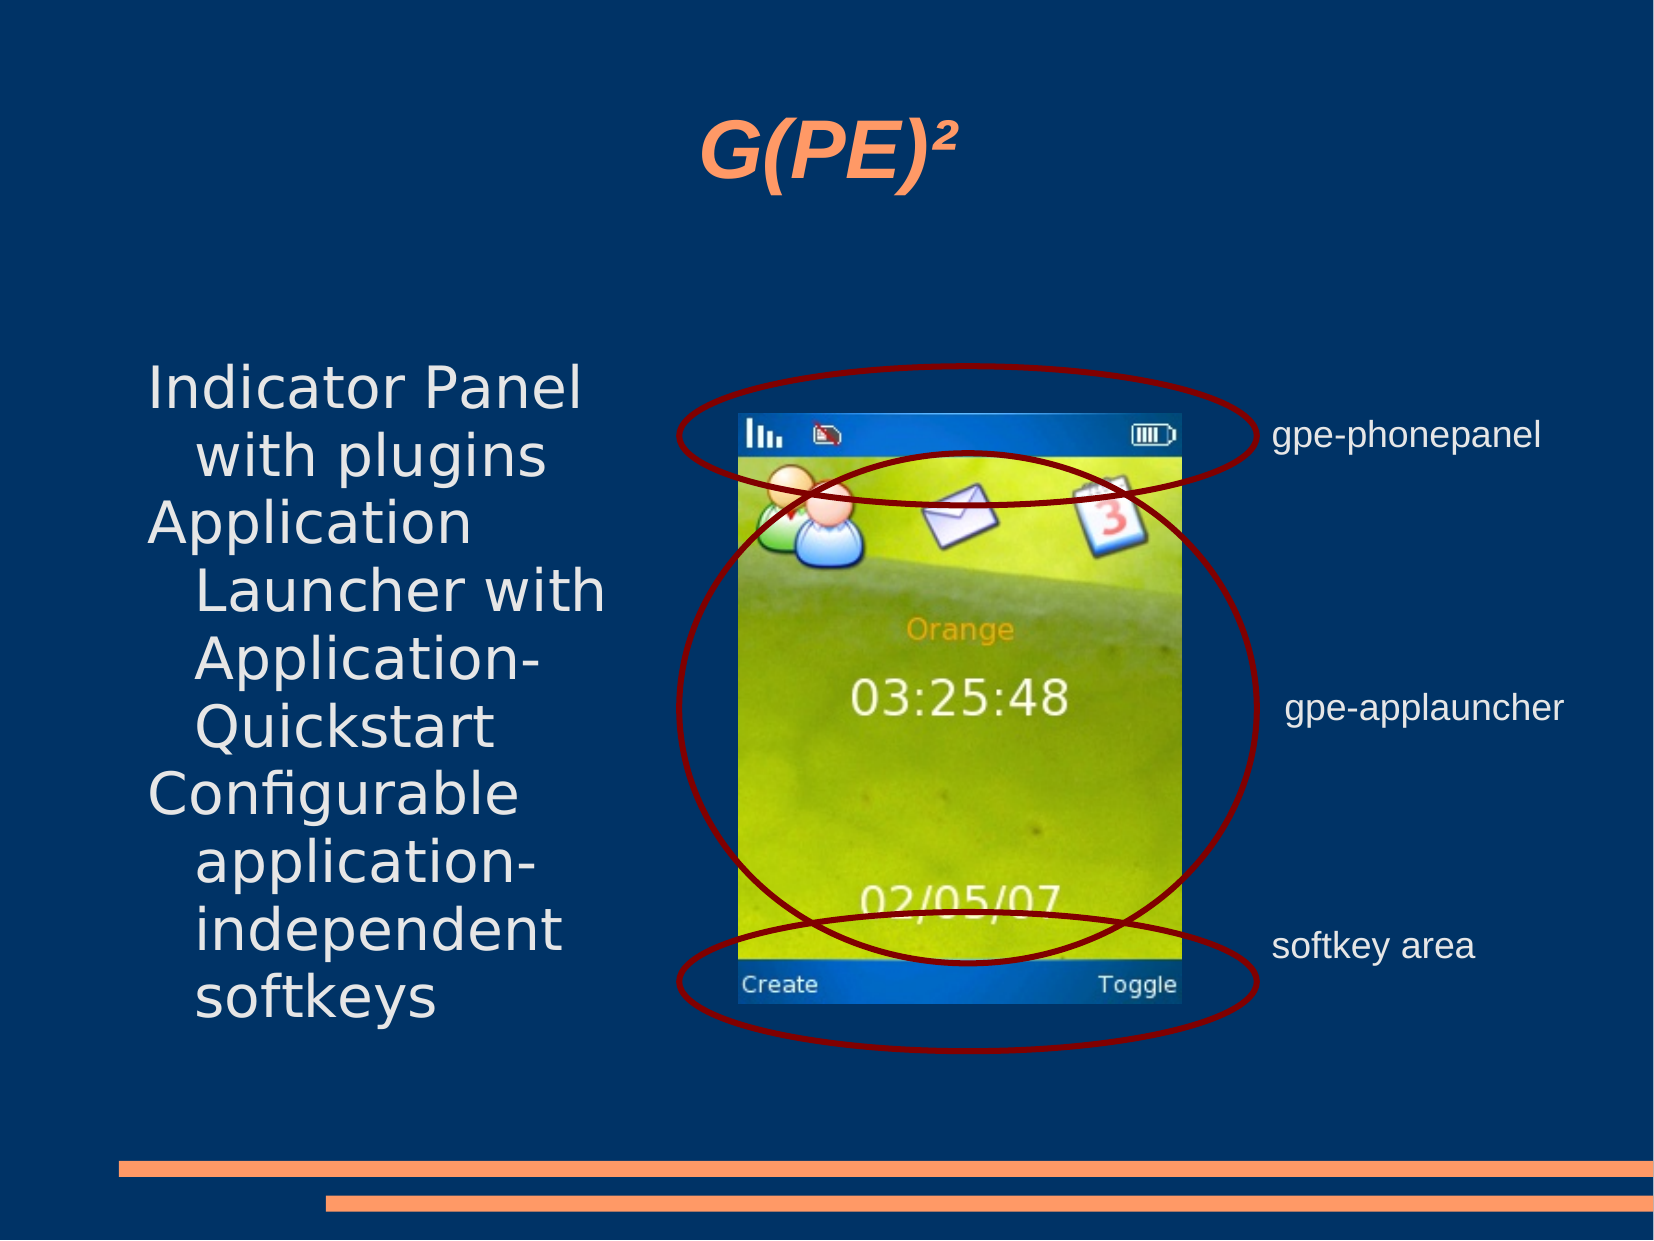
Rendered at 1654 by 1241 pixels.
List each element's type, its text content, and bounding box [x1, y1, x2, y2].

picture [1135, 885, 1182, 931]
title G(PE)² [121, 53, 1534, 247]
picture [1136, 486, 1182, 531]
text_box gpe-phonepanel [1256, 406, 1612, 477]
picture [825, 916, 1111, 960]
picture [738, 413, 1182, 490]
list Indicator Panel with plugins Application Launcher with Application- Quickstart Configurable application- independent softkeys [53, 354, 650, 1114]
picture [738, 927, 1182, 1004]
picture [738, 498, 1182, 919]
text_box gpe-applauncher [1269, 679, 1637, 750]
text_box softkey area [1256, 916, 1534, 987]
picture [738, 869, 801, 936]
picture [824, 457, 1112, 502]
picture [738, 482, 800, 548]
